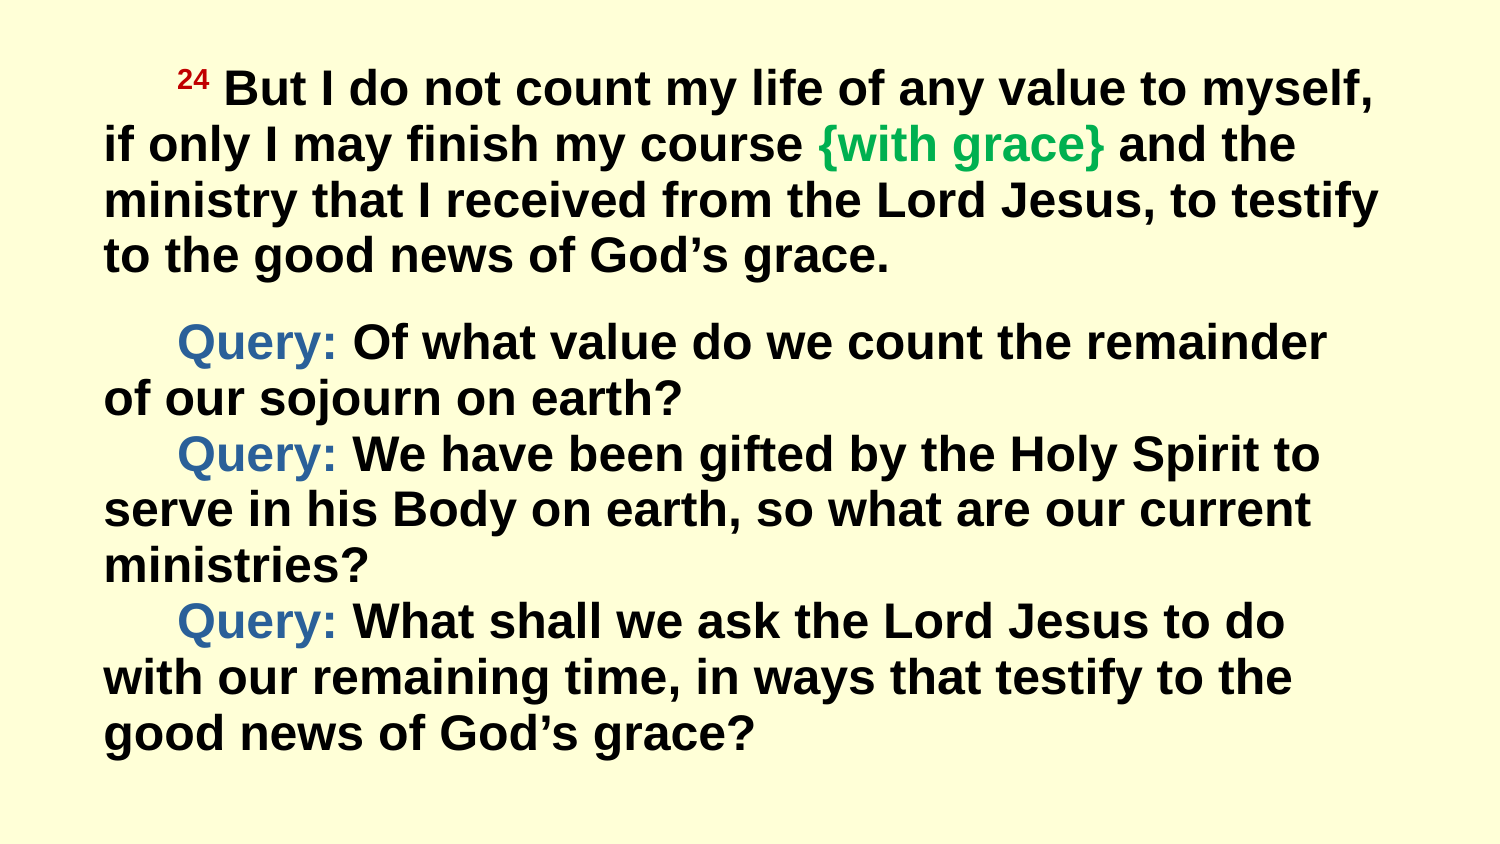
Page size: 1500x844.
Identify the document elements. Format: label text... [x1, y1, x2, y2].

text_box Query: Of what value do we count the remainder of our sojourn on earth? Query: We have been gifted by the Holy Spirit to serve in his Body on earth, so what are our current ministries? Query: What shall we ask the Lord Jesus to do with our remaining time, in ways that testify to the good news of God’s grace? [88, 307, 1388, 768]
text_box 24 But I do not count my life of any value to myself, if only I may finish my course {with grace} and the ministry that I received from the Lord Jesus, to testify to the good news of God’s grace. [88, 53, 1418, 291]
